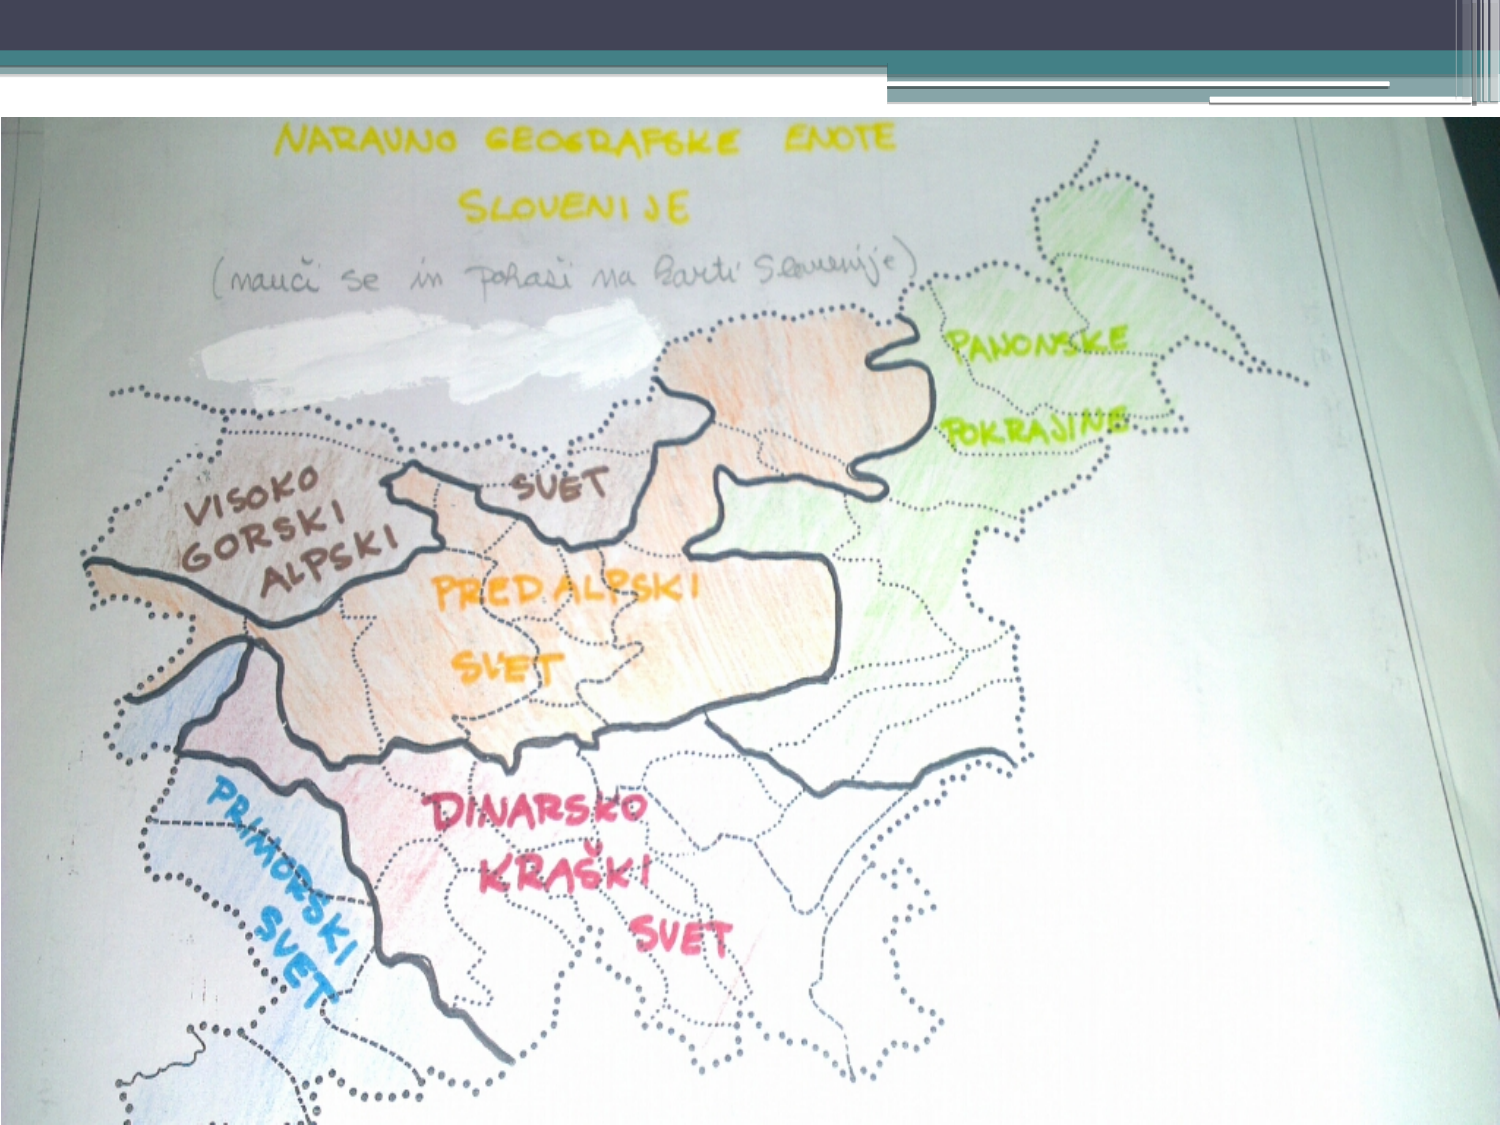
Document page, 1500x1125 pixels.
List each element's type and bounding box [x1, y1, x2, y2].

picture [1, 117, 1500, 1125]
